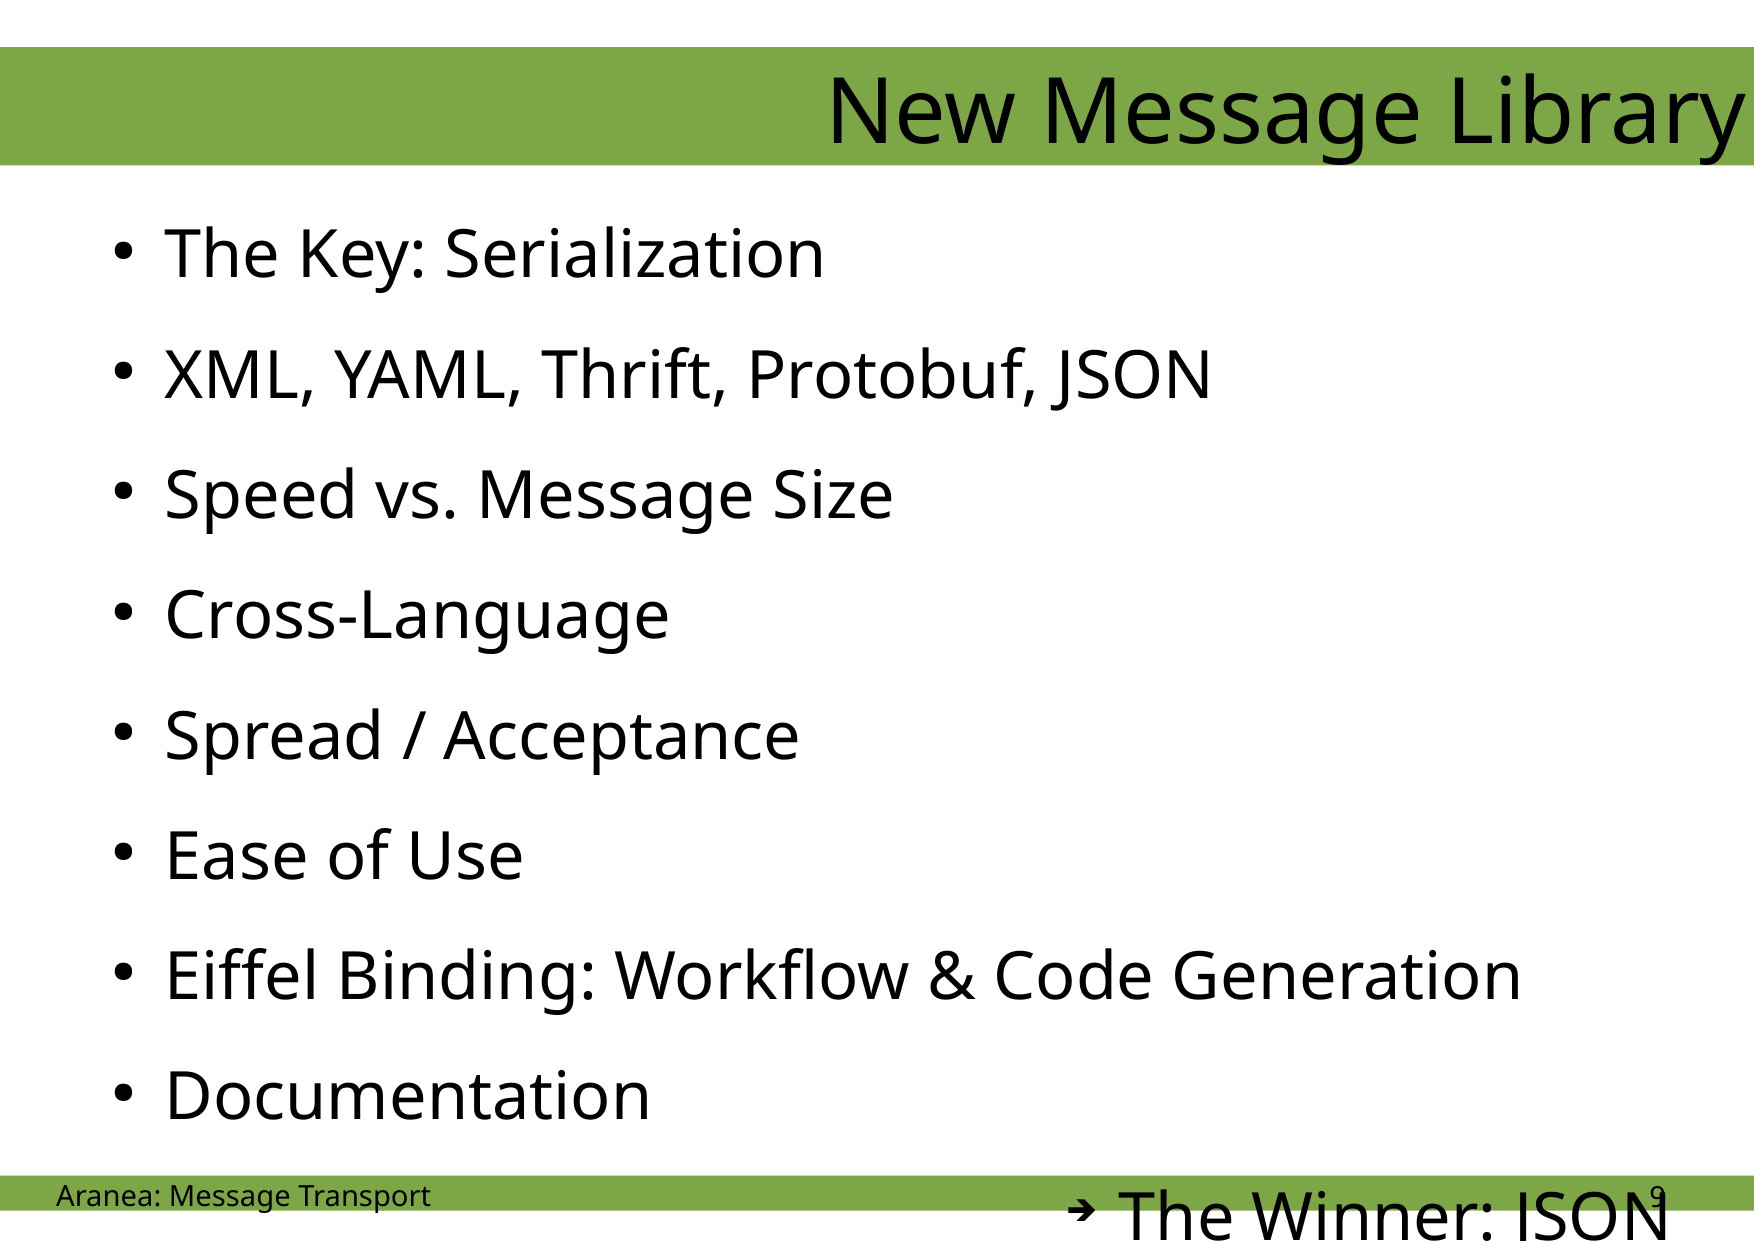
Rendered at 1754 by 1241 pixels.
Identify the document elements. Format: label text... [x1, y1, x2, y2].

title New Message Library [0, 54, 1748, 162]
list The Key: Serialization XML, YAML, Thrift, Protobuf, JSON Speed vs. Message Size Cross-Language Spread / Acceptance Ease of Use Eiffel Binding: Workflow & Code Generation Documentation The Winner: JSON [93, 206, 1673, 1143]
